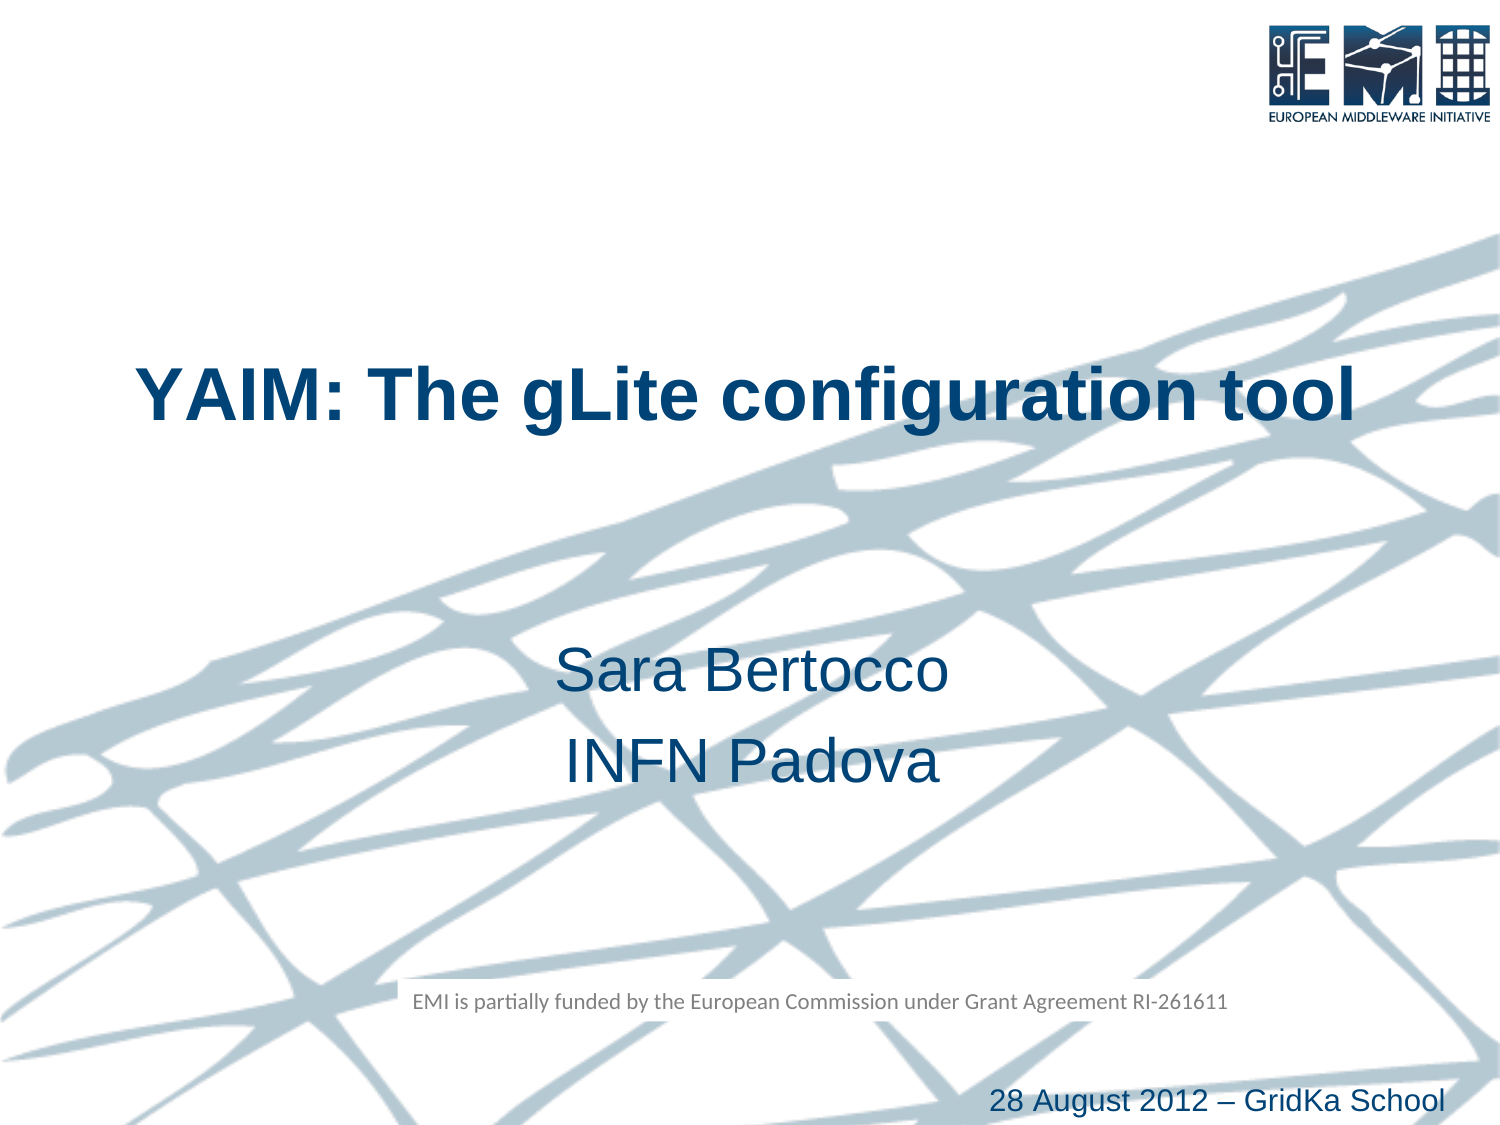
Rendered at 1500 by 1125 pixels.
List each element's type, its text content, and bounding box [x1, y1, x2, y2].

text_box Sara Bertocco INFN Padova [224, 621, 1280, 910]
text_box YAIM: The gLite configuration tool [109, 338, 1385, 543]
picture [0, 233, 1500, 1125]
text_box 28 August 2012 – GridKa School [974, 1072, 1500, 1125]
picture [1269, 25, 1490, 122]
